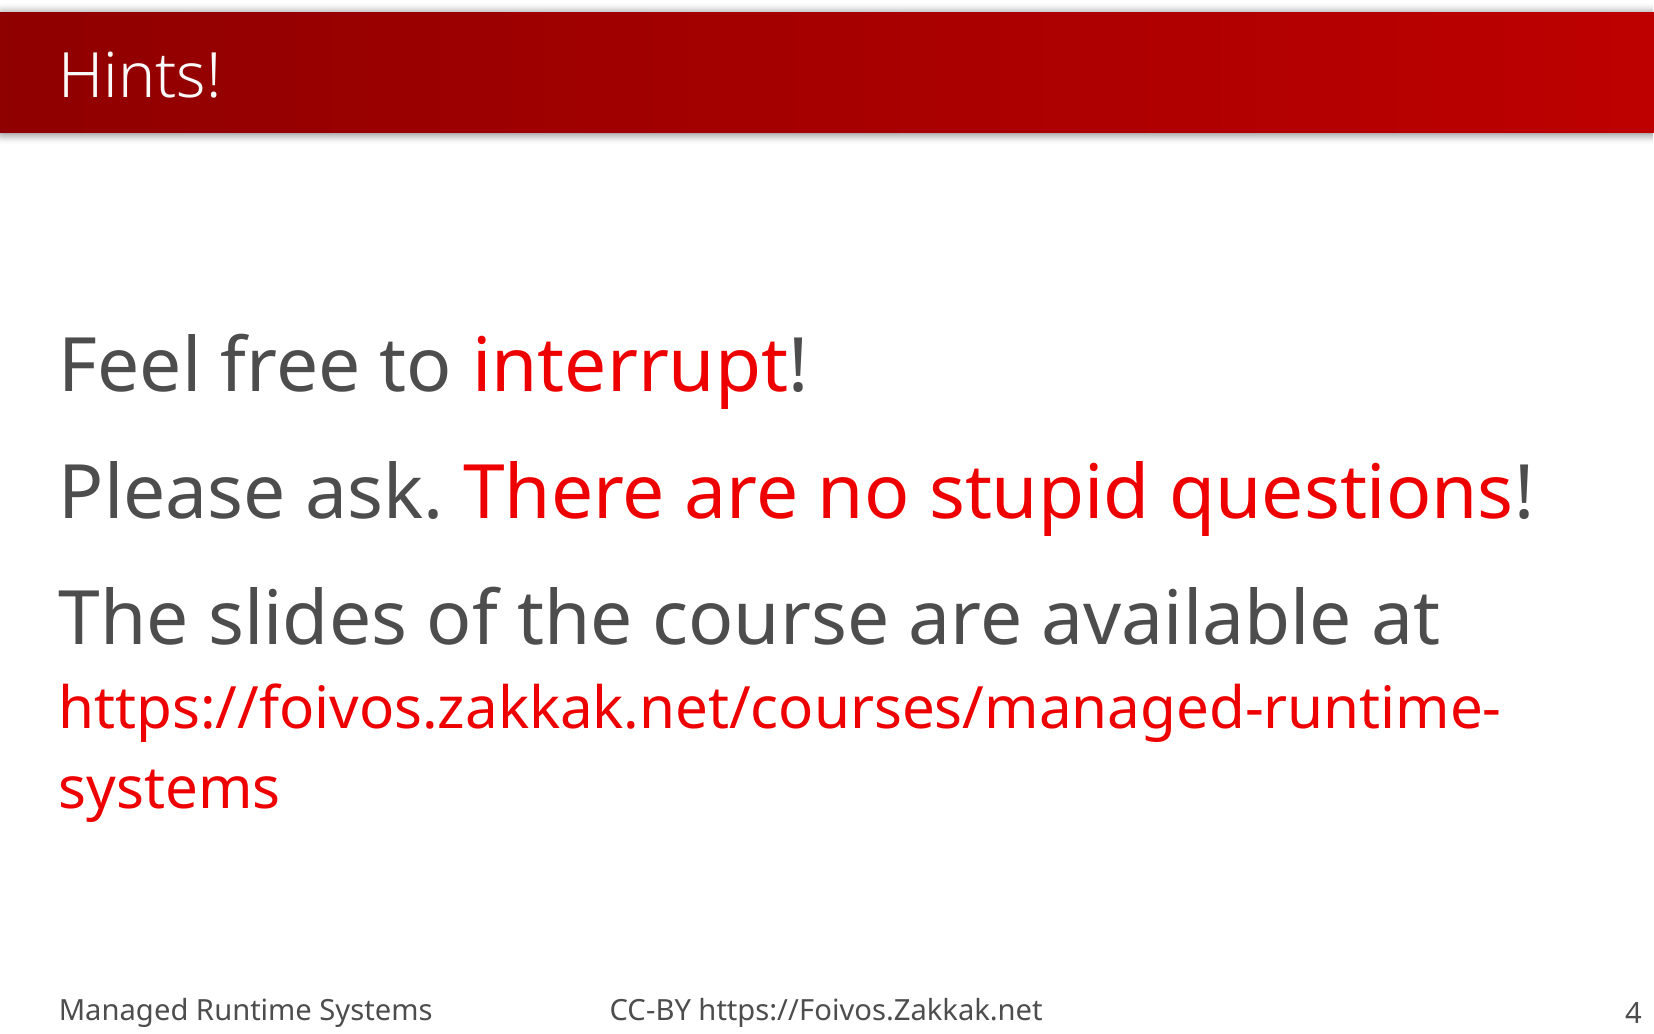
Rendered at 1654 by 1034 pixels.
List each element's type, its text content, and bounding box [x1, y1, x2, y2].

title Hints! [58, 7, 1329, 139]
list Feel free to interrupt! Please ask. There are no stupid questions! The slides of the course are available at https://foivos.zakkak.net/courses/managed-runtime-systems [58, 177, 1594, 960]
